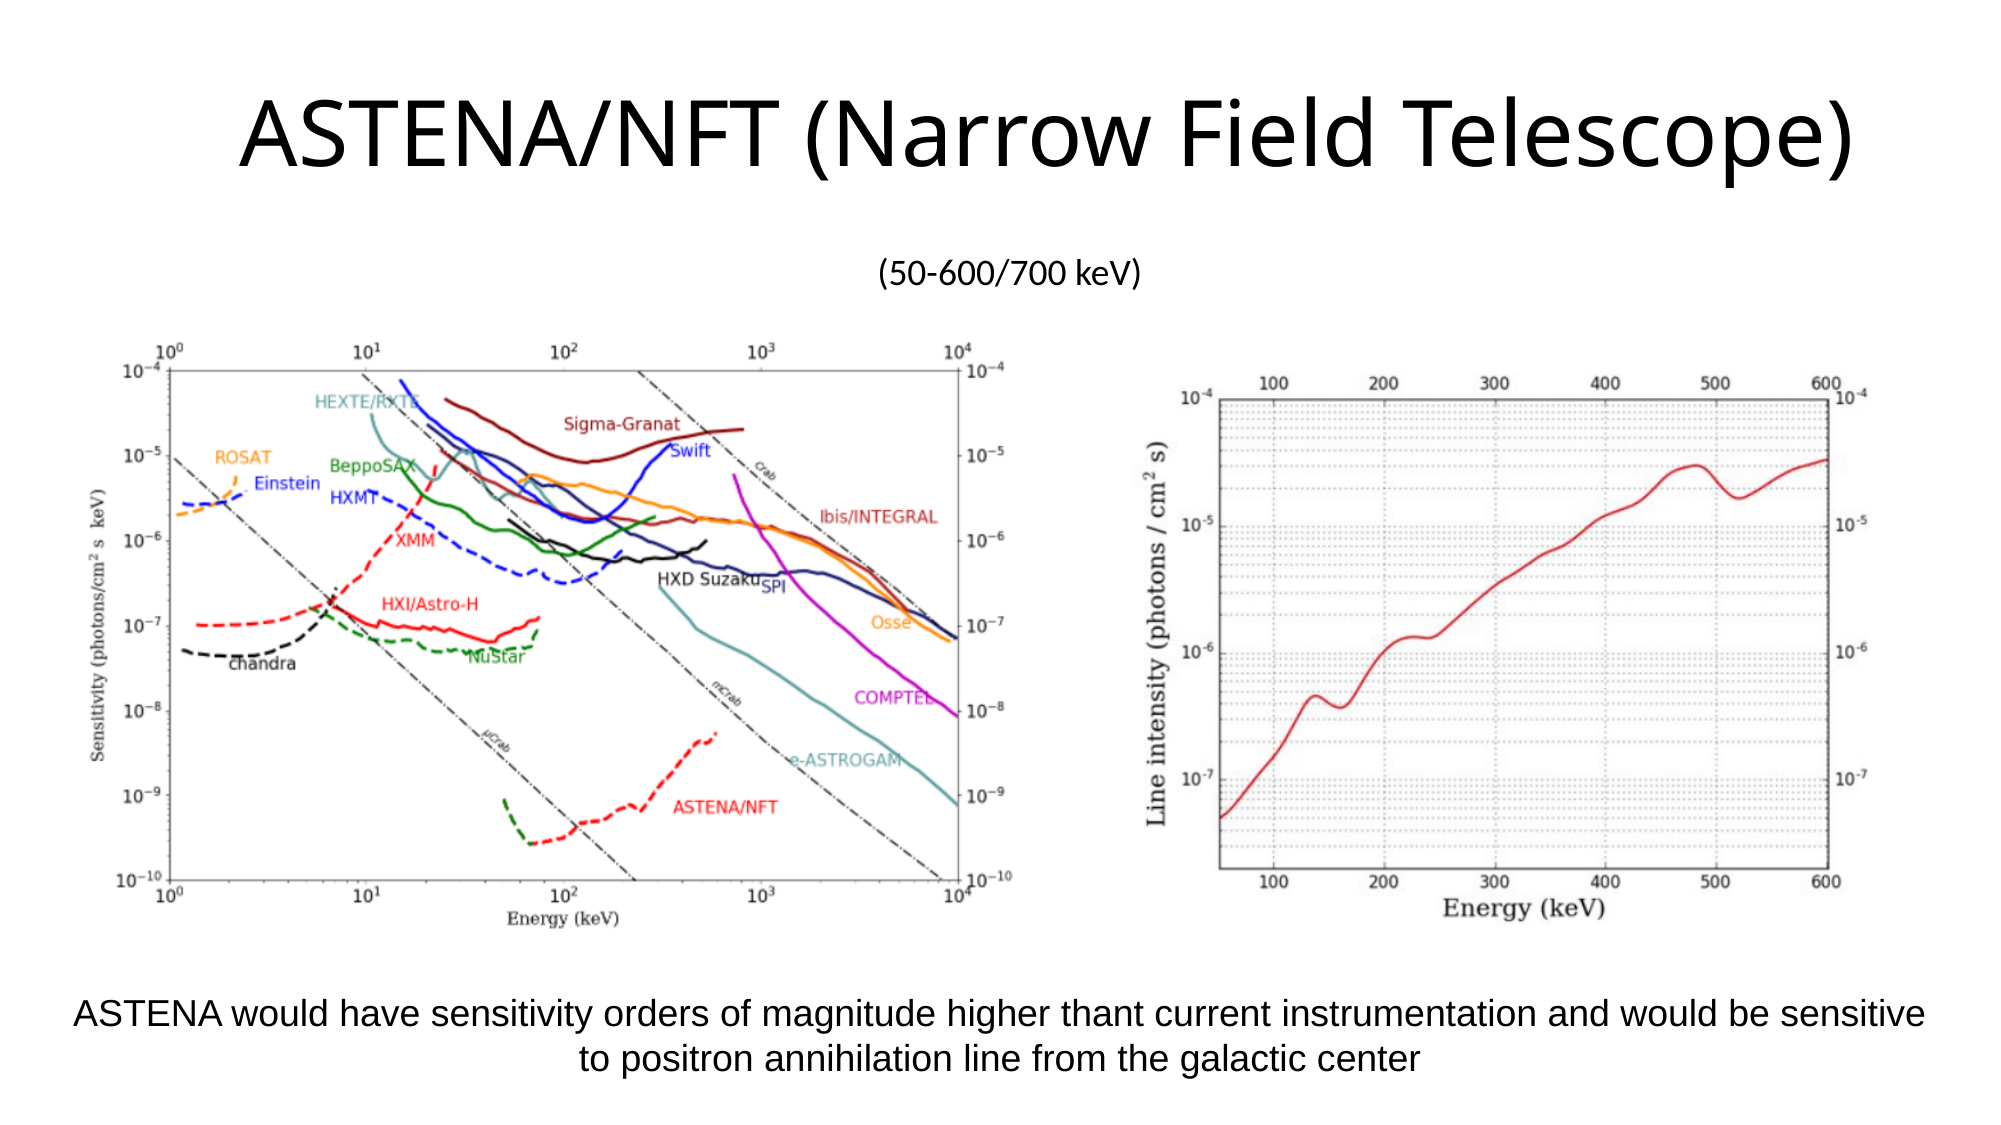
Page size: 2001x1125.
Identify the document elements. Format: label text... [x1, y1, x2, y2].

text_box ASTENA would have sensitivity orders of magnitude higher thant current instrumentation and would be sensitive to positron annihilation line from the galactic center [51, 981, 1949, 1088]
text_box (50-600/700 keV) [862, 240, 1863, 302]
title ASTENA/NFT (Narrow Field Telescope) [184, 27, 1910, 246]
picture [51, 307, 1032, 940]
picture [1086, 343, 1910, 940]
